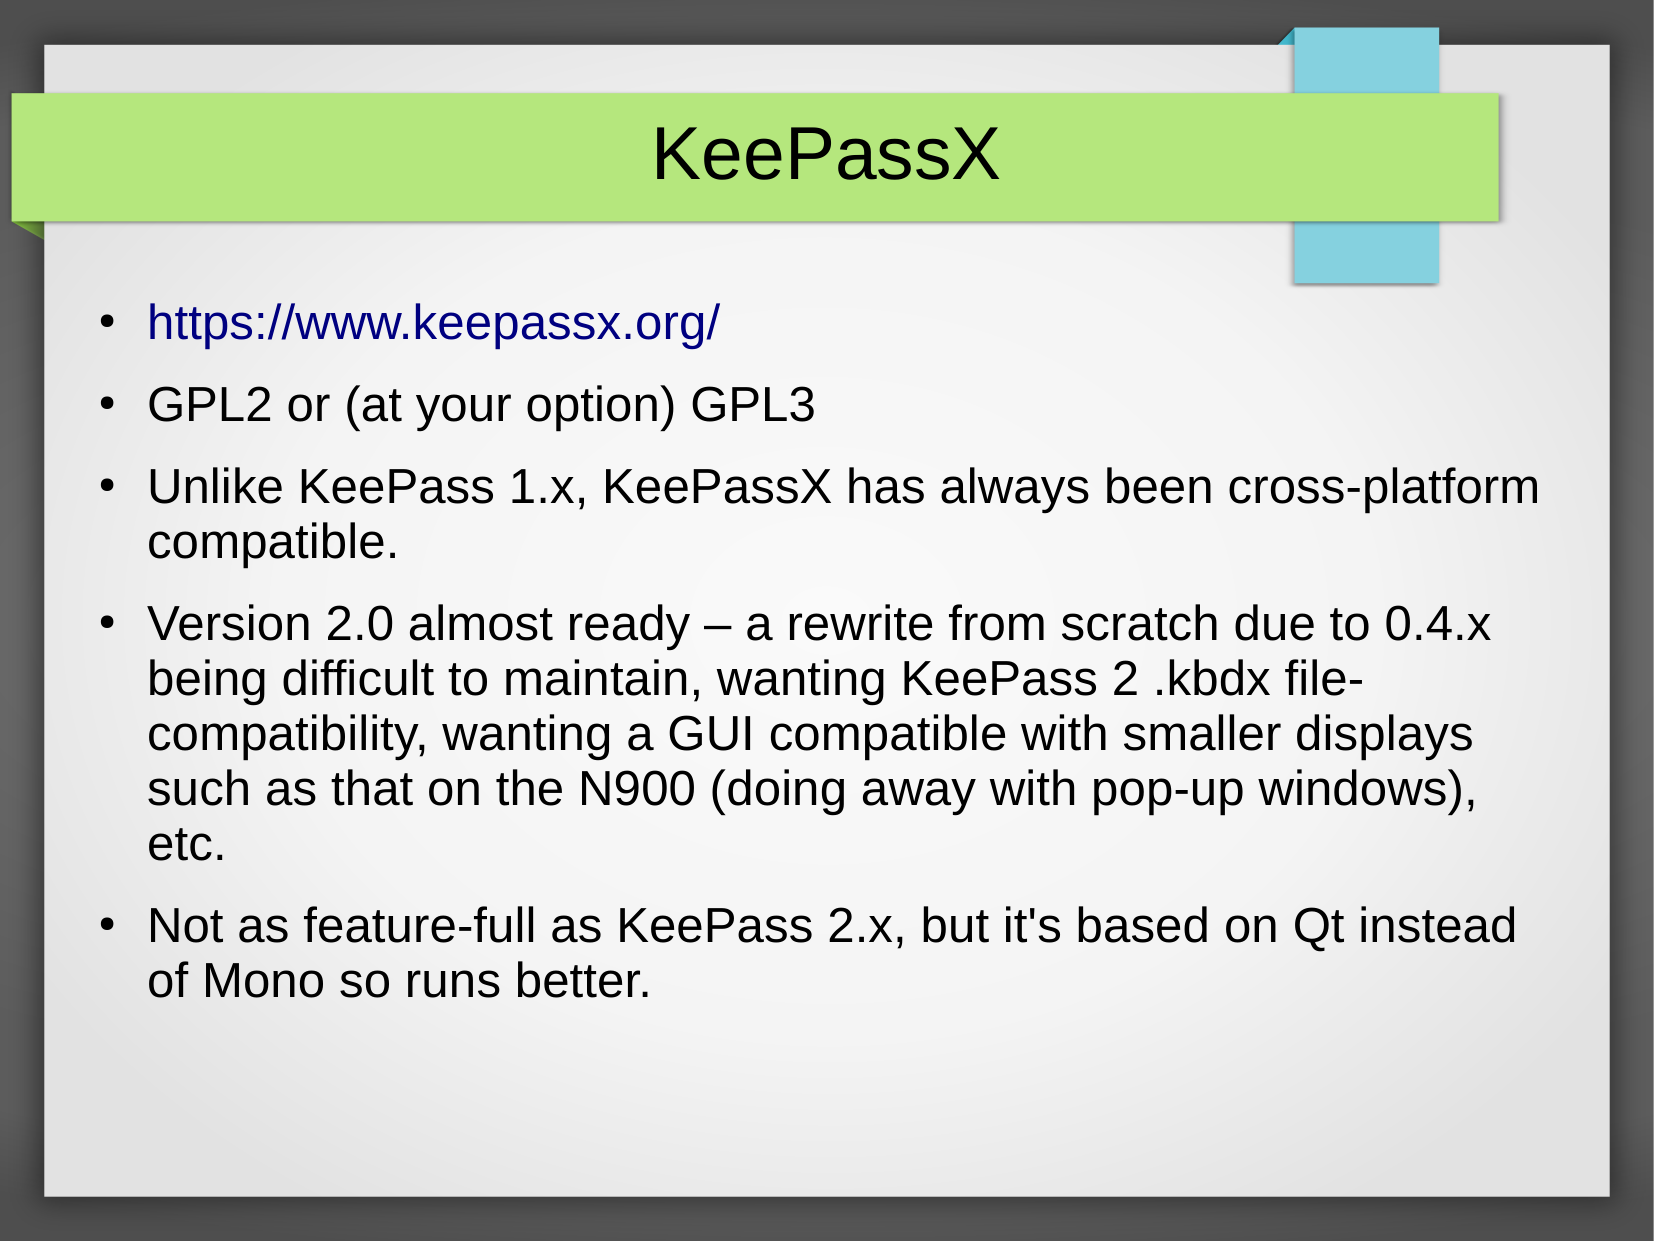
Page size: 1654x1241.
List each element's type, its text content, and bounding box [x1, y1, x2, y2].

picture [0, 0, 1654, 1241]
title KeePassX [165, 94, 1489, 213]
list https://www.keepassx.org/ GPL2 or (at your option) GPL3 Unlike KeePass 1.x, KeePassX has always been cross-platform compatible. Version 2.0 almost ready – a rewrite from scratch due to 0.4.x being difficult to maintain, wanting KeePass 2 .kbdx file-compatibility, wanting a GUI compatible with smaller displays such as that on the N900 (doing away with pop-up windows), etc. Not as feature-full as KeePass 2.x, but it's based on Qt instead of Mono so runs better. [82, 295, 1571, 1015]
